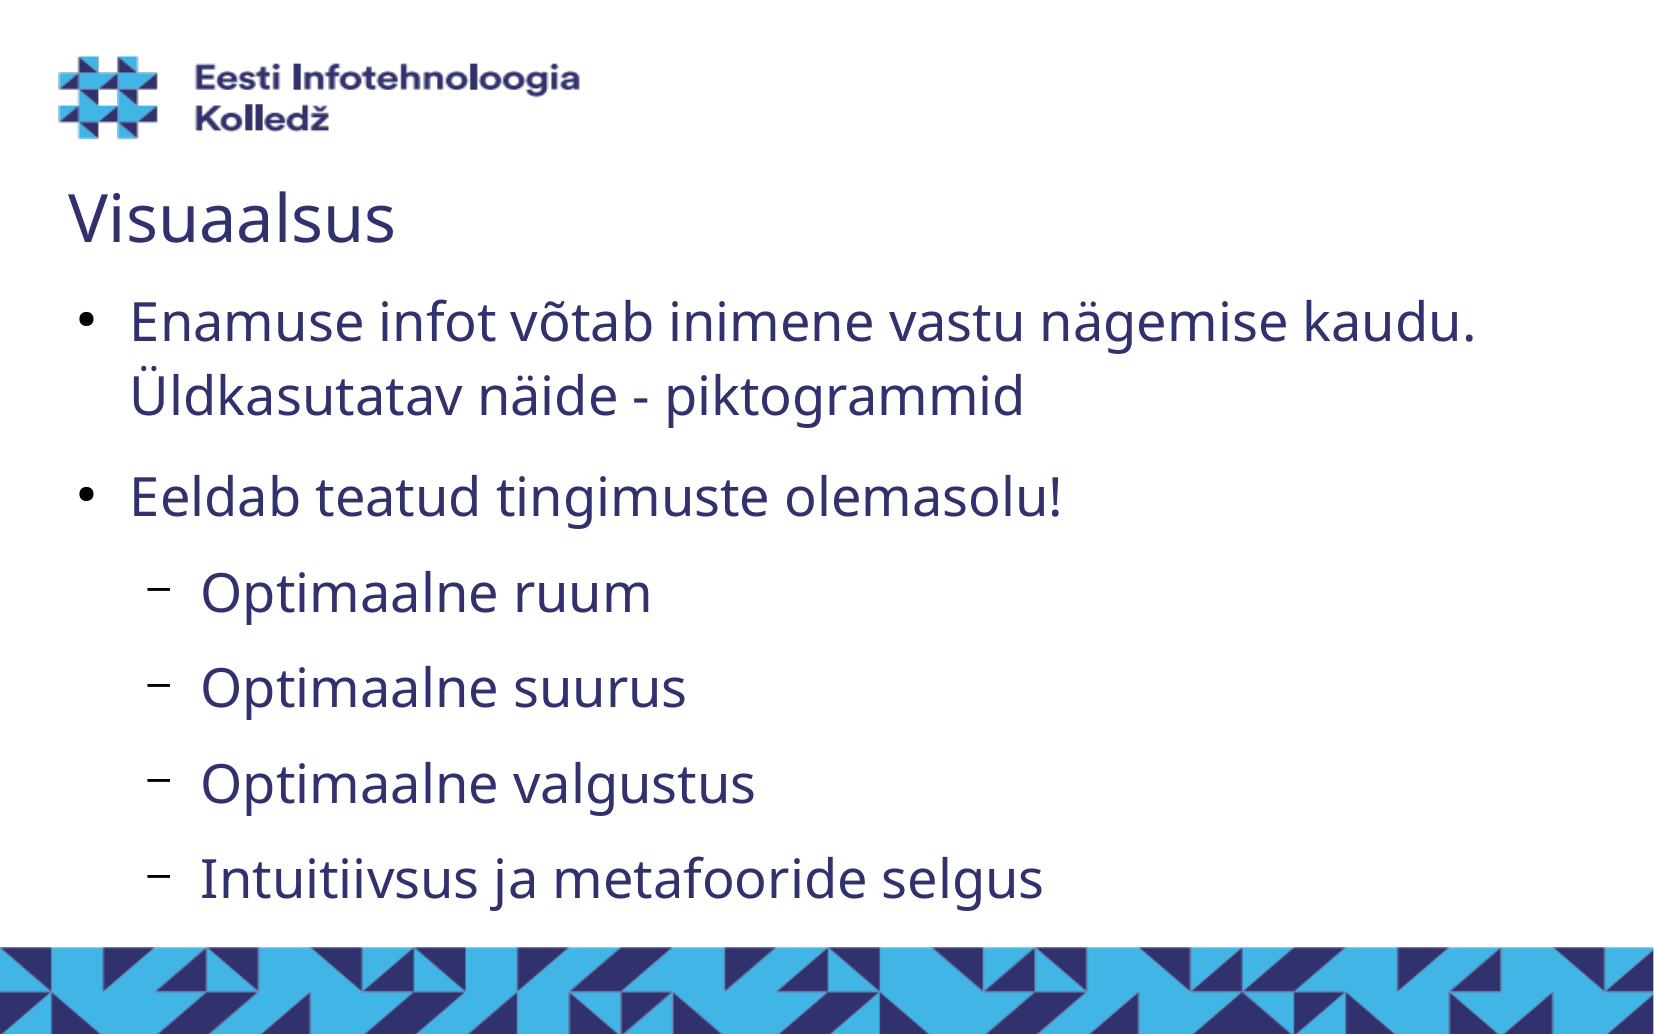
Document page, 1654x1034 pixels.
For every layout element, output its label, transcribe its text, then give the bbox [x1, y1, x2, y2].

list Enamuse infot võtab inimene vastu nägemise kaudu. Üldkasutatav näide - piktogrammid Eeldab teatud tingimuste olemasolu! Optimaalne ruum Optimaalne suurus Optimaalne valgustus Intuitiivsus ja metafooride selgus [59, 283, 1595, 936]
title Visuaalsus [68, 147, 1536, 283]
